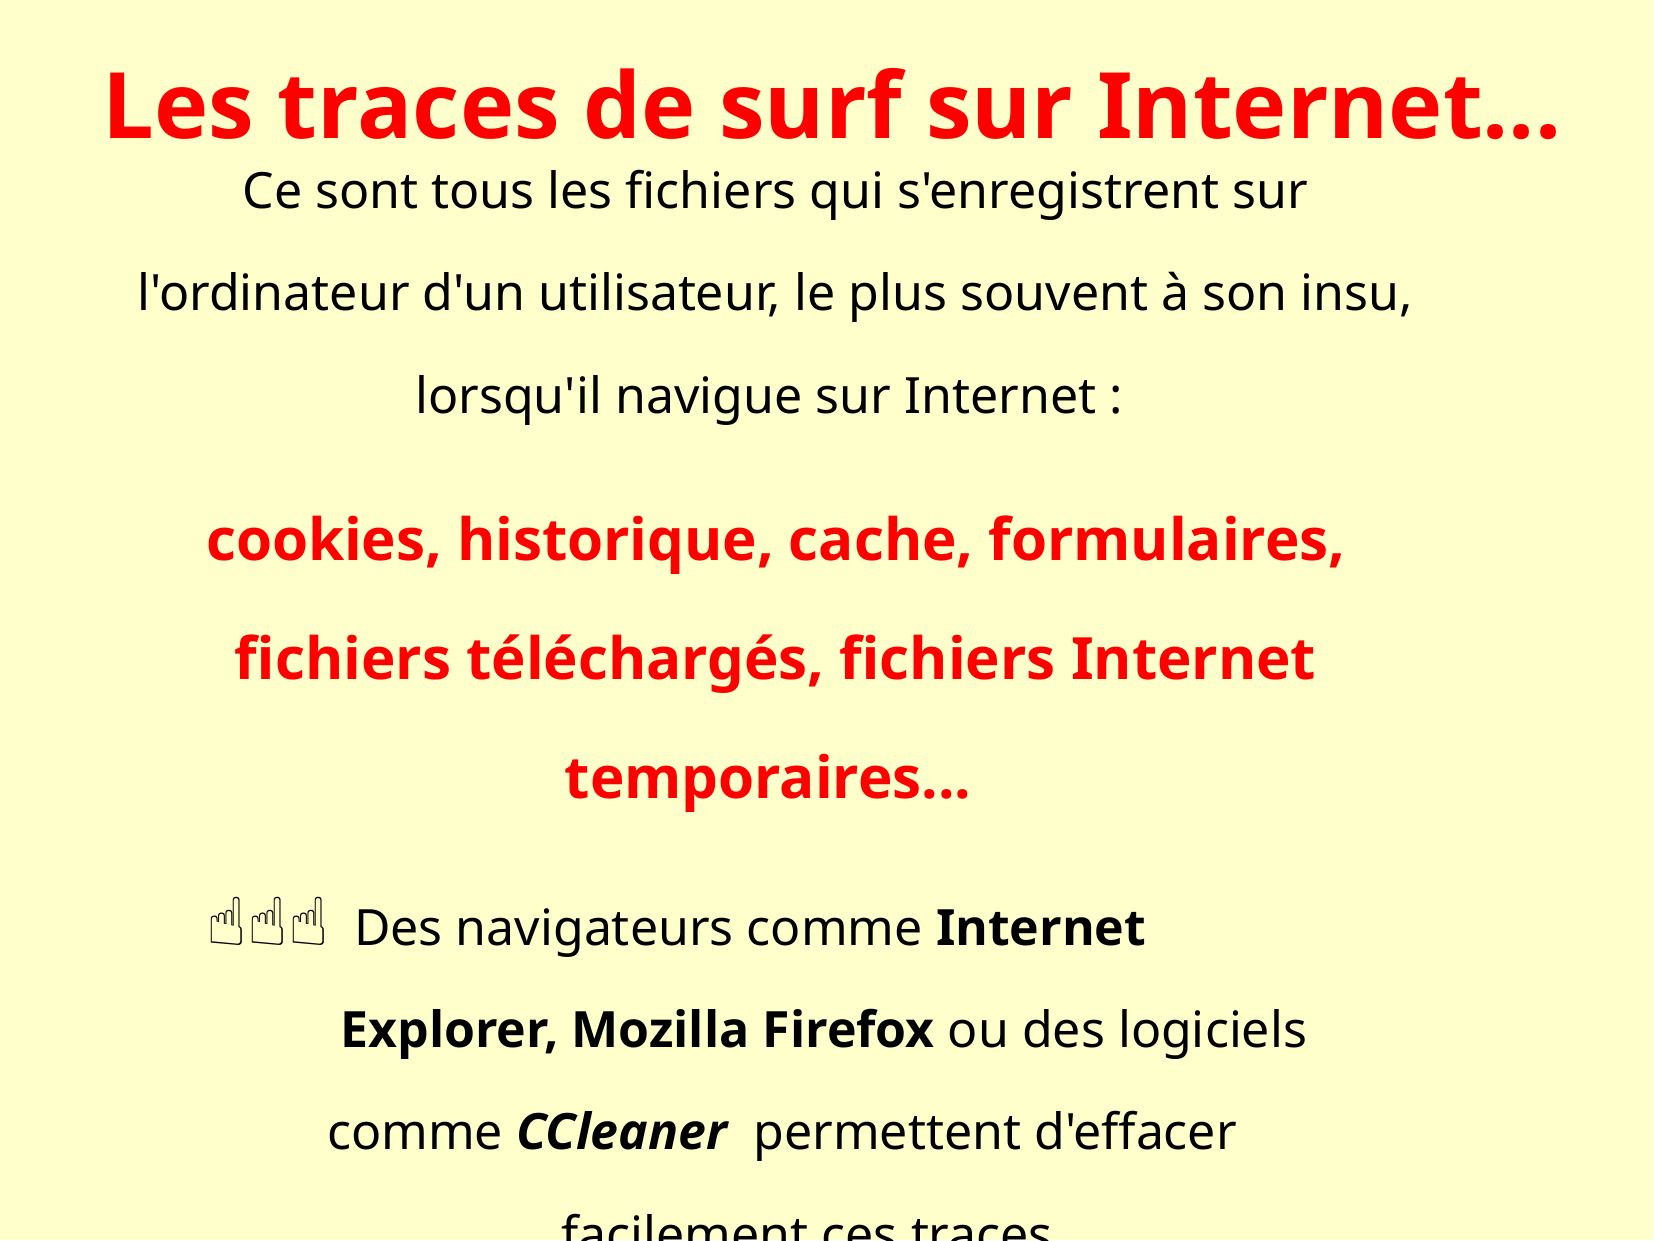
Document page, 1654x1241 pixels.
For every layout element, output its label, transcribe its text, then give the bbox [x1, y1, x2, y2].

subtitle Ce sont tous les fichiers qui s'enregistrent sur l'ordinateur d'un utilisateur, le plus souvent à son insu, lorsqu'il navigue sur Internet : cookies, historique, cache, formulaires, fichiers téléchargés, fichiers Internet temporaires...  Des navigateurs comme Internet Explorer, Mozilla Firefox ou des logiciels comme CCleaner permettent d'effacer facilement ces traces. [106, 118, 1595, 1134]
title Les traces de surf sur Internet... [88, 0, 1577, 208]
